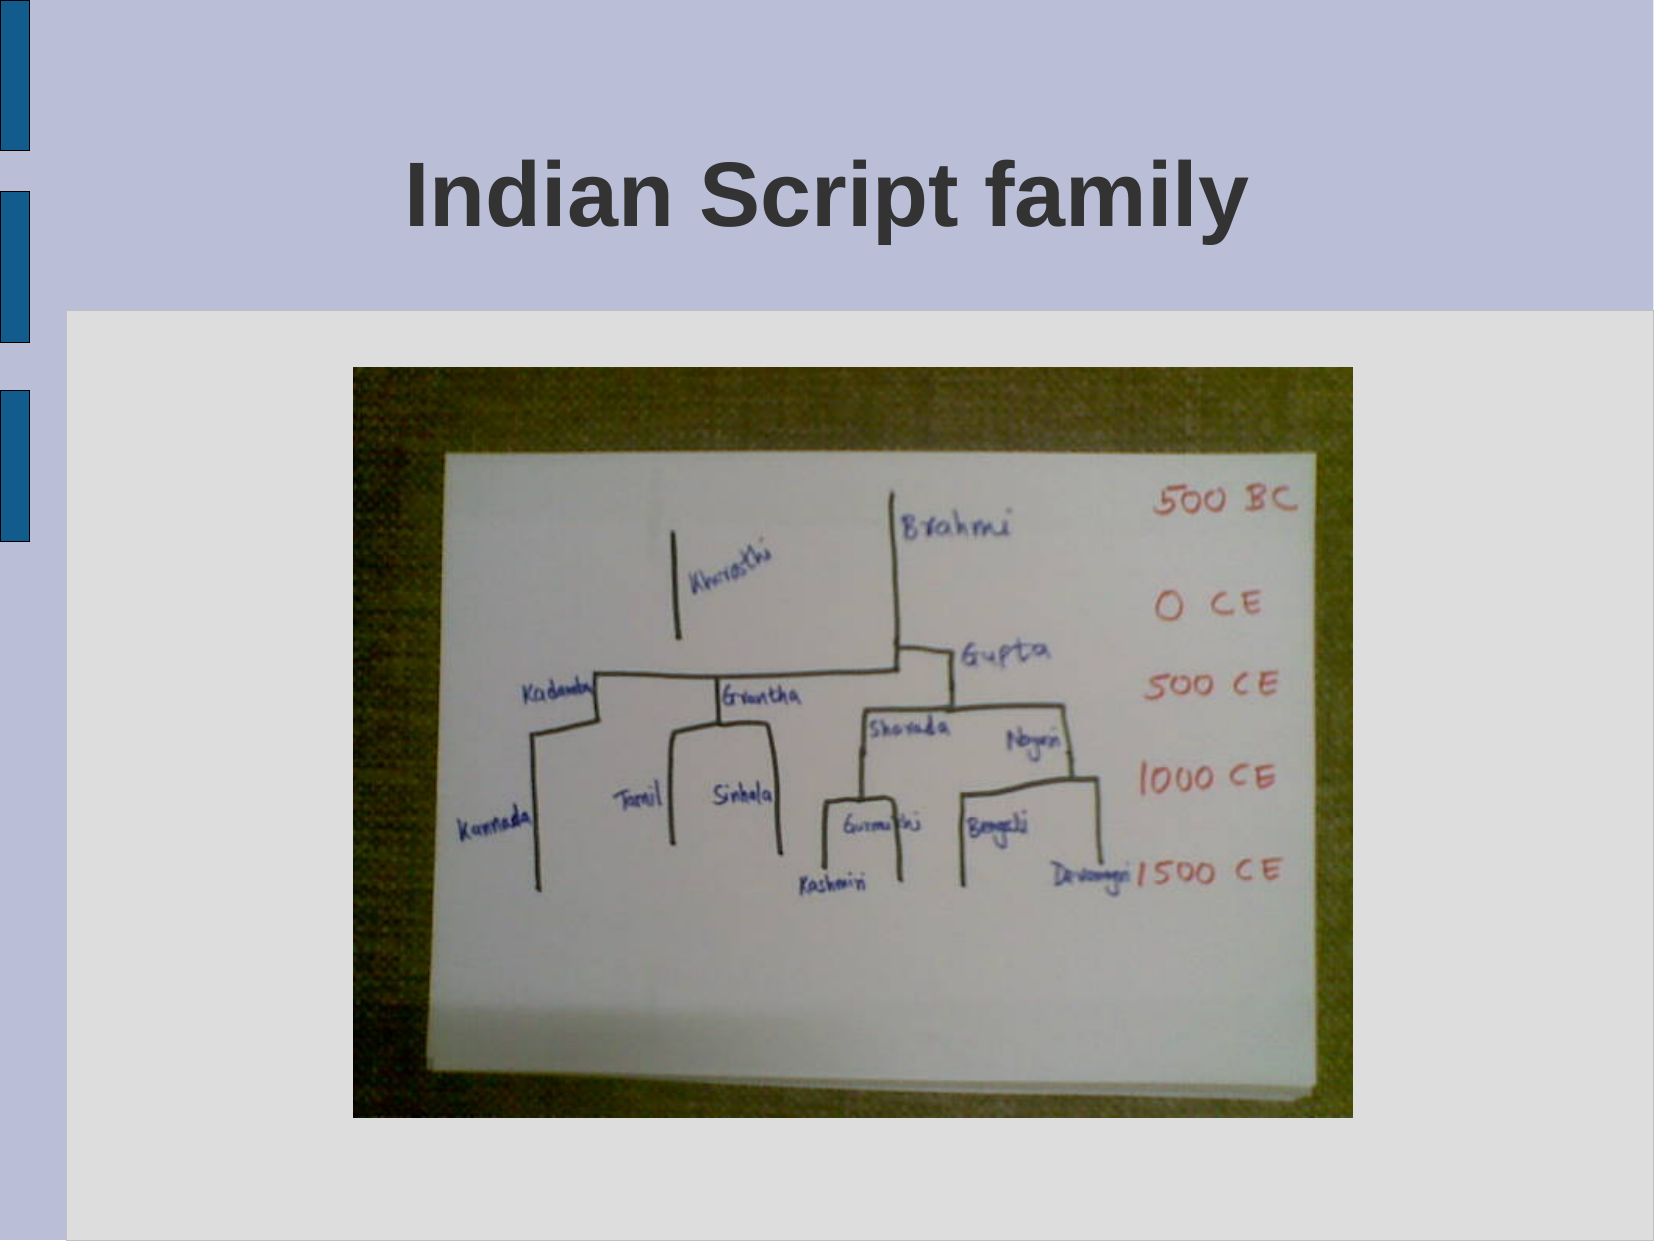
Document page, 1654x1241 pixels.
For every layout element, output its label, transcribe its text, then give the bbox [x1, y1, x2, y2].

picture [353, 367, 1353, 1118]
title Indian Script family [121, 98, 1534, 291]
